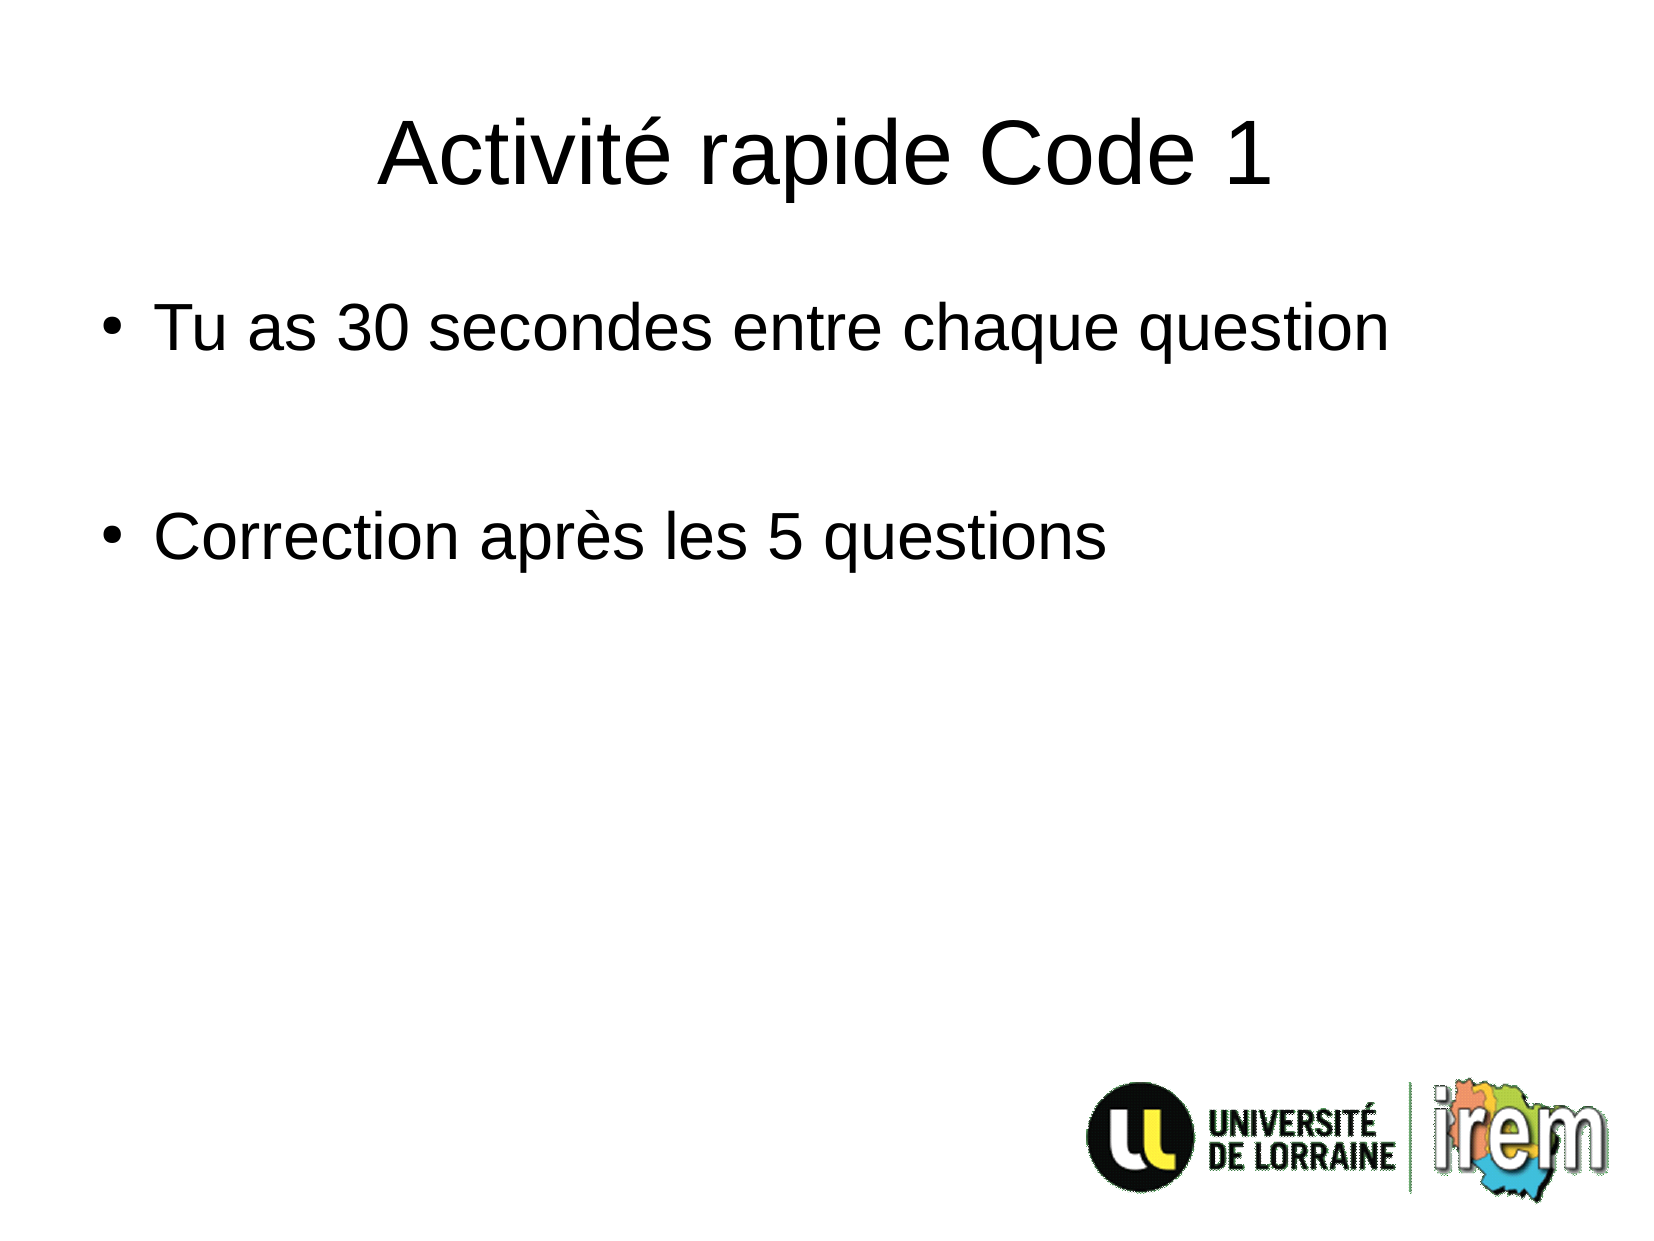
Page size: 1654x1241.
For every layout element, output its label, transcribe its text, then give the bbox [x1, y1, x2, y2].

list Tu as 30 secondes entre chaque question Correction après les 5 questions [82, 290, 1571, 1010]
picture [1086, 1074, 1614, 1205]
title Activité rapide Code 1 [82, 49, 1571, 257]
